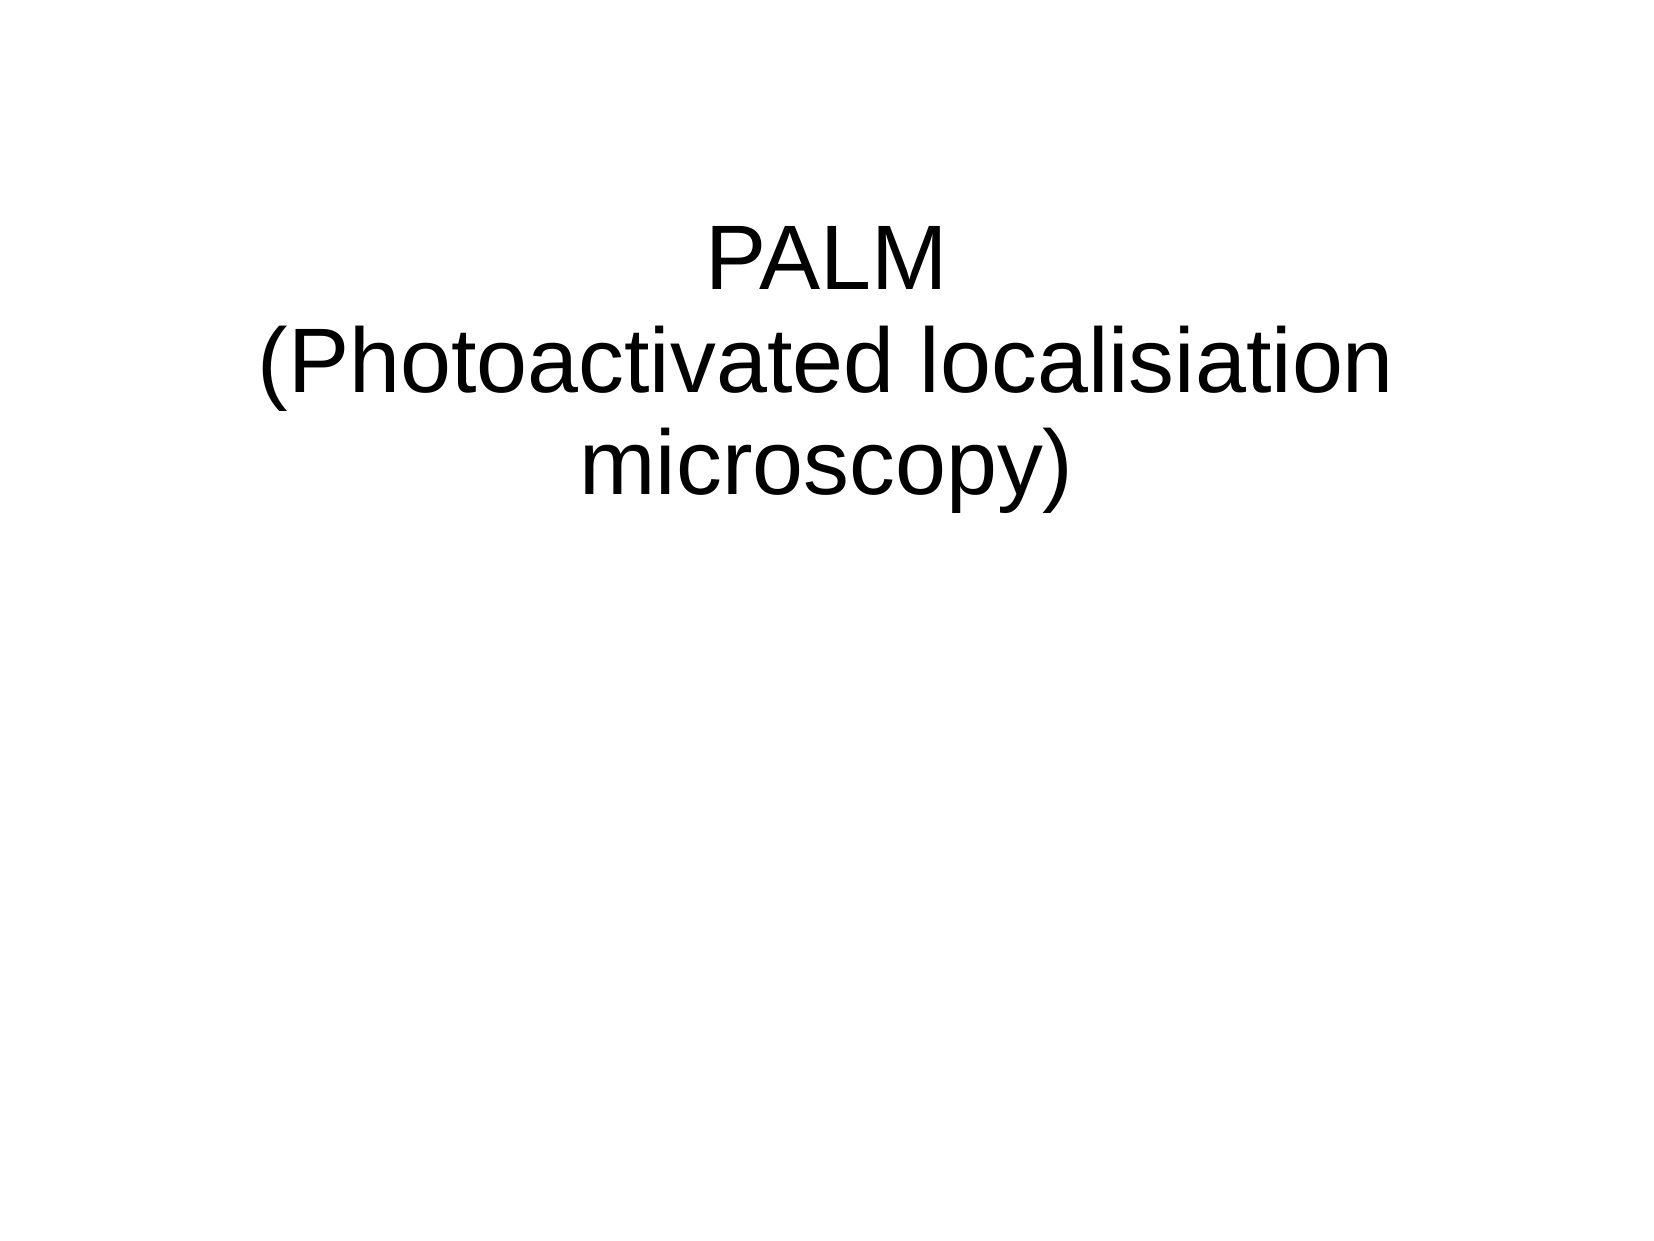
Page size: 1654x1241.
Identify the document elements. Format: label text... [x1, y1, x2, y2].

title PALM (Photoactivated localisiation microscopy) [82, 206, 1571, 515]
